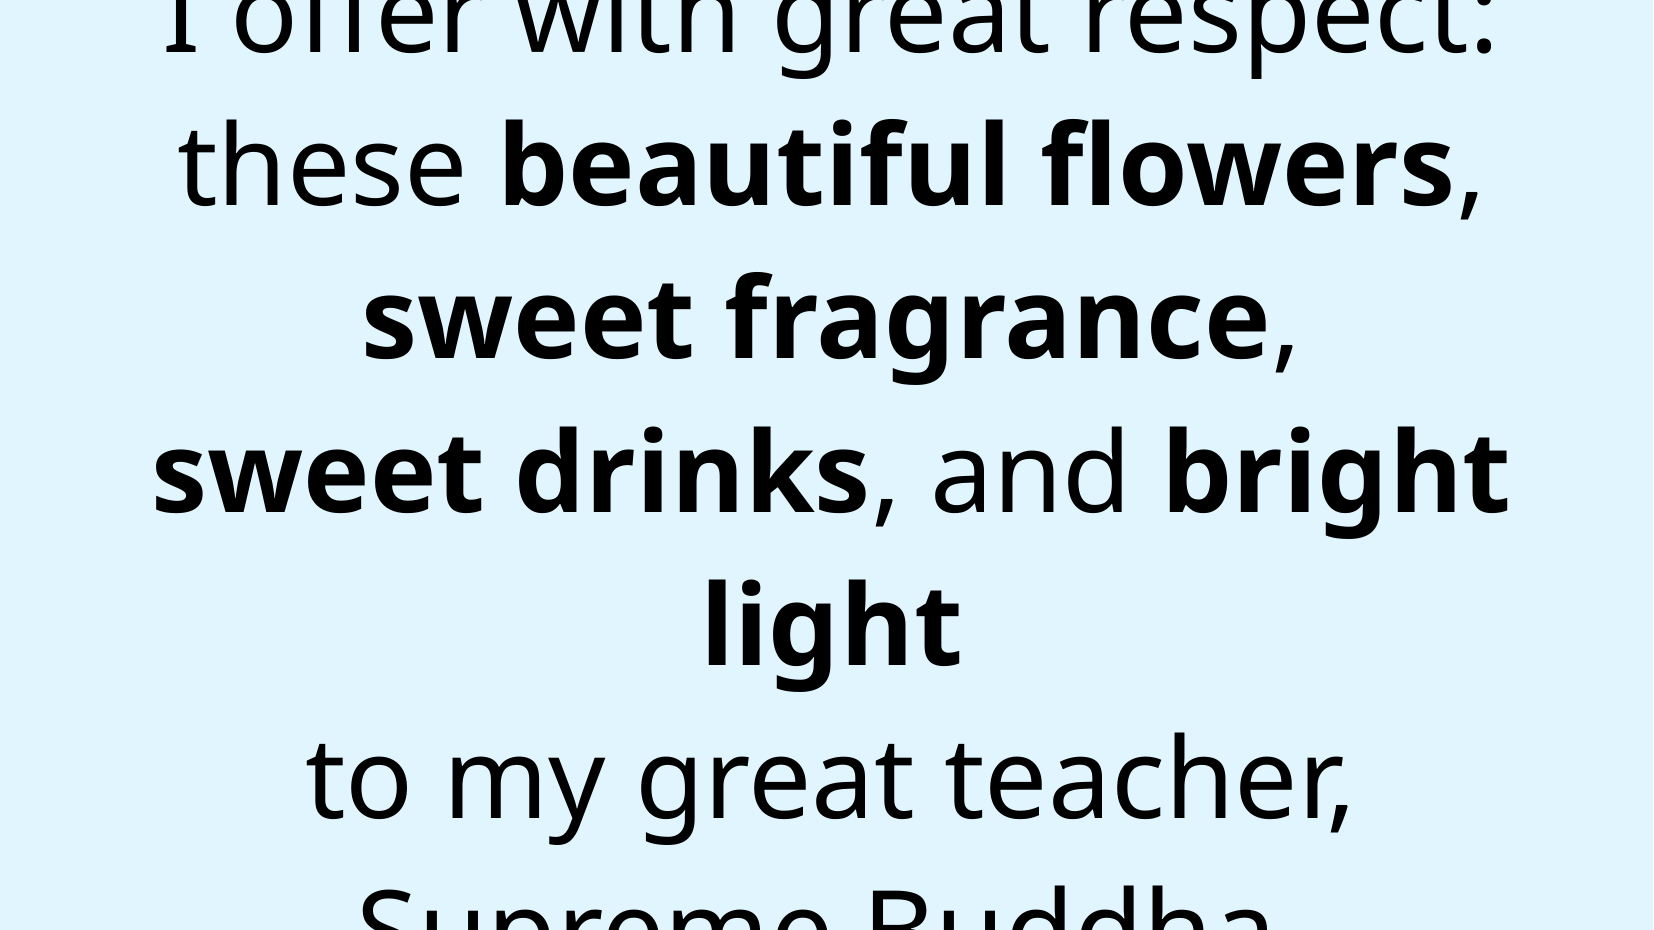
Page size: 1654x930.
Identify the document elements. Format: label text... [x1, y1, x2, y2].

subtitle I offer with great respect: these beautiful flowers, sweet fragrance, sweet drinks, and bright light to my great teacher, Supreme Buddha. [45, 1, 1618, 930]
